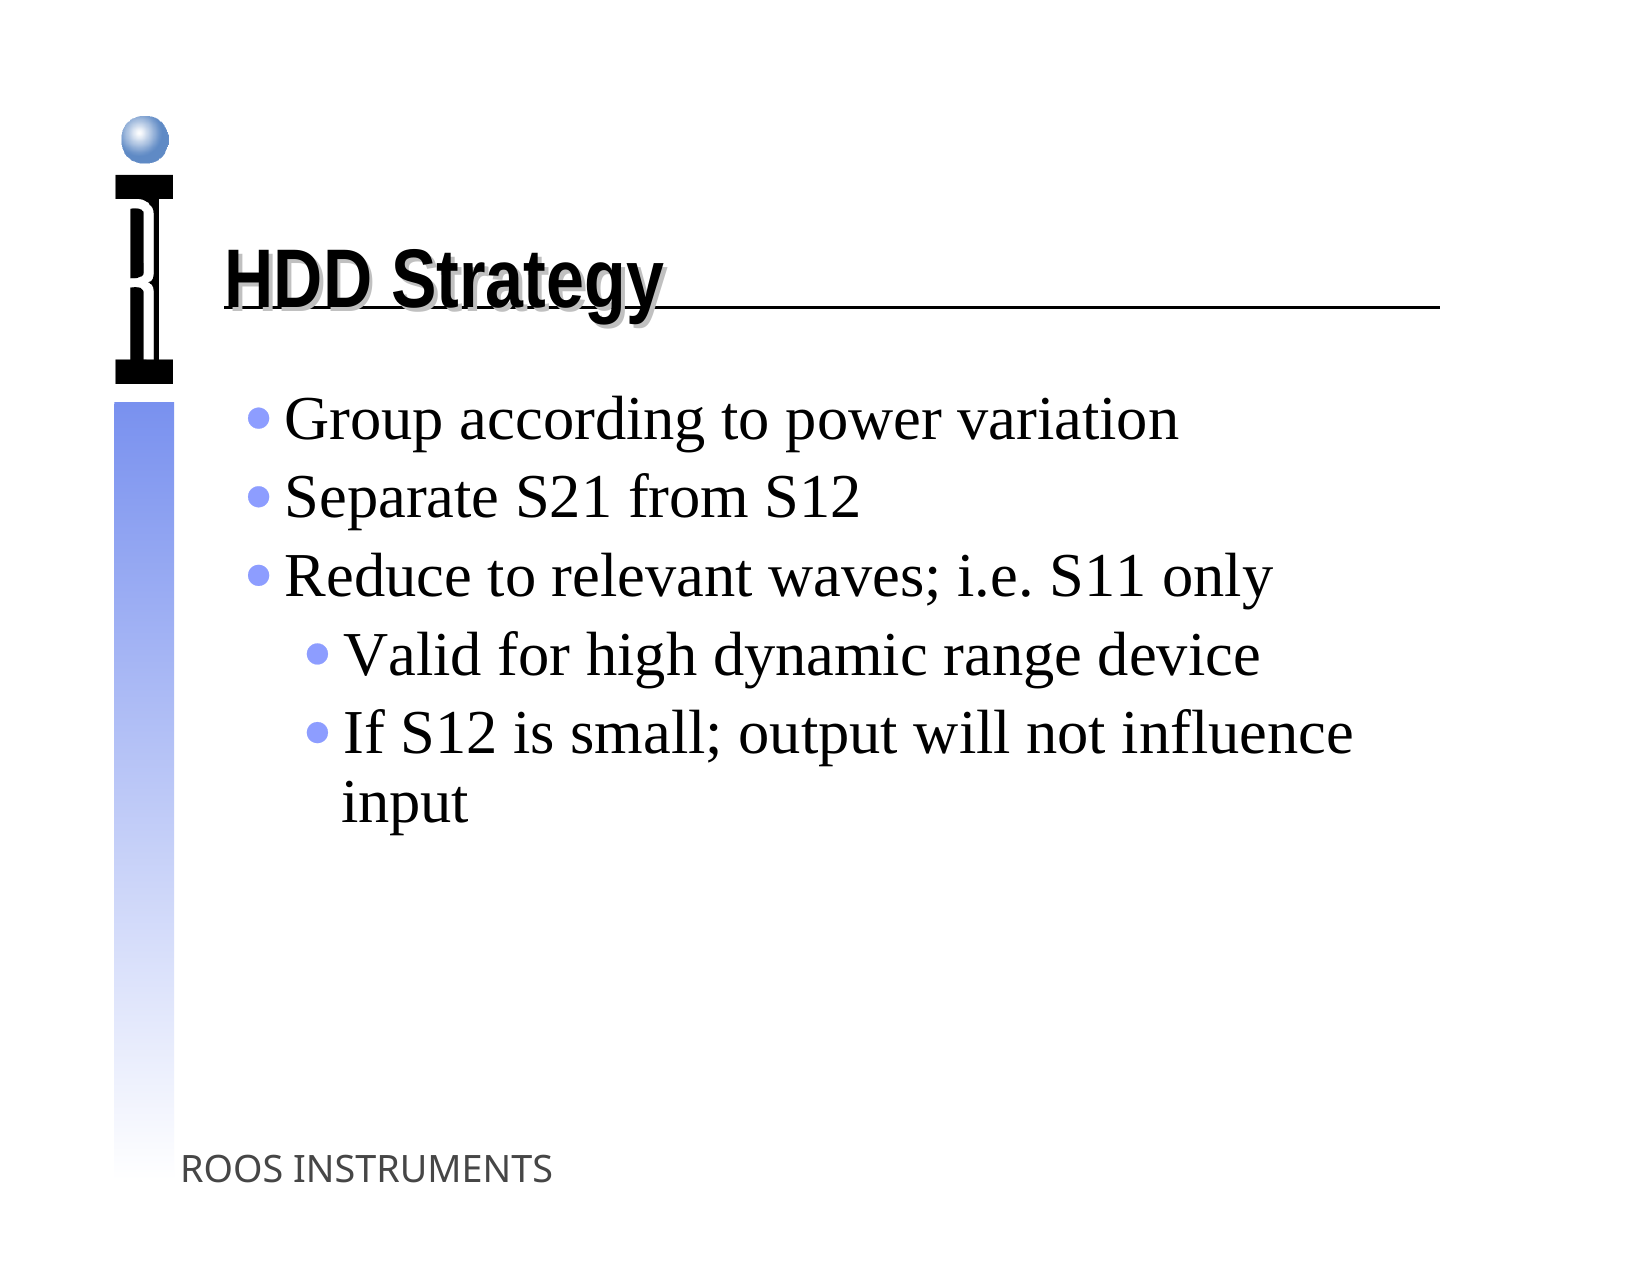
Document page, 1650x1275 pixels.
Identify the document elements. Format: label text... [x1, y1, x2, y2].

text_box HDD Strategy [224, 142, 1445, 327]
text_box Group according to power variation Separate S21 from S12 Reduce to relevant waves; i.e. S11 only Valid for high dynamic range device If S12 is small; output will not influence input [232, 383, 1456, 841]
